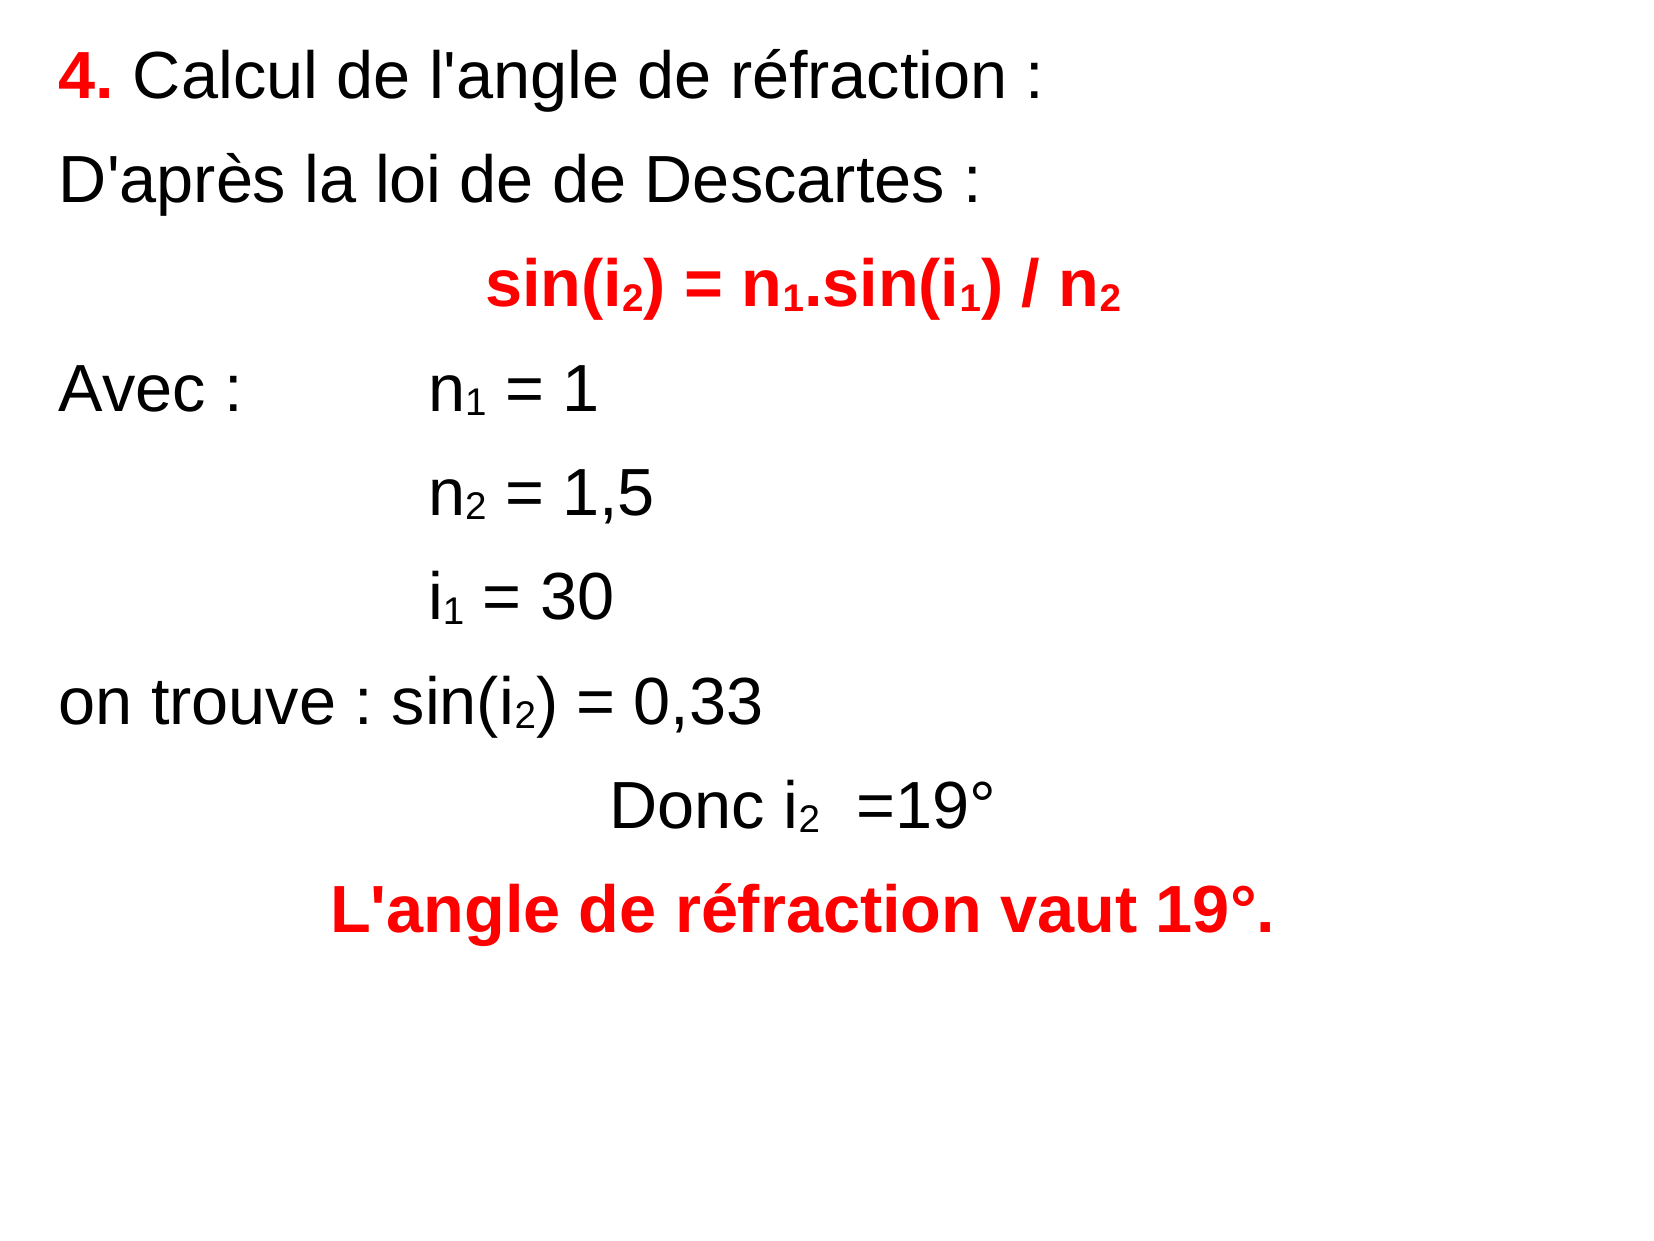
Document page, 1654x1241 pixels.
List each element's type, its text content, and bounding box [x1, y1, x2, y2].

list 4. Calcul de l'angle de réfraction : D'après la loi de de Descartes : sin(i2) = n1.sin(i1) / n2 Avec : n1 = 1 n2 = 1,5 i1 = 30 on trouve : sin(i2) = 0,33 Donc i2 =19° L'angle de réfraction vaut 19°. [59, 37, 1548, 1152]
